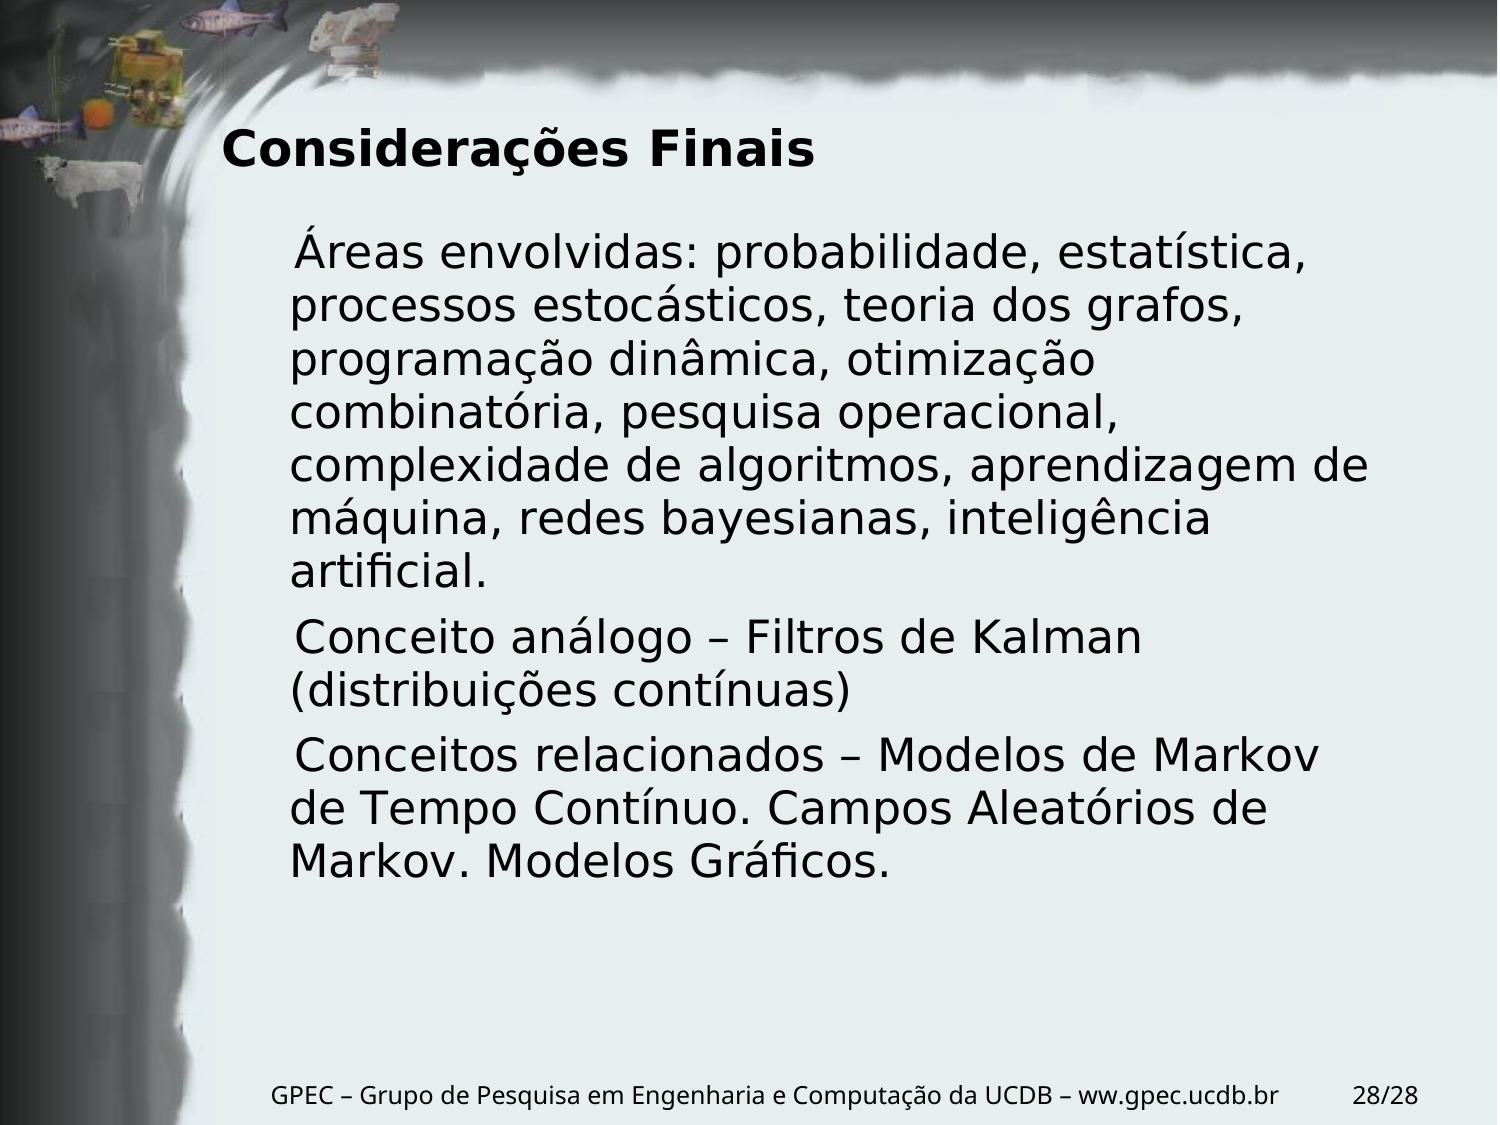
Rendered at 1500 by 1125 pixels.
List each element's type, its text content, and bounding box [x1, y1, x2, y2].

text_box Áreas envolvidas: probabilidade, estatística, processos estocásticos, teoria dos grafos, programação dinâmica, otimização combinatória, pesquisa operacional, complexidade de algoritmos, aprendizagem de máquina, redes bayesianas, inteligência artificial. Conceito análogo – Filtros de Kalman (distribuições contínuas) Conceitos relacionados – Modelos de Markov de Tempo Contínuo. Campos Aleatórios de Markov. Modelos Gráficos. [265, 218, 1388, 897]
title Considerações Finais [206, 84, 1477, 215]
picture [0, 0, 1498, 1125]
